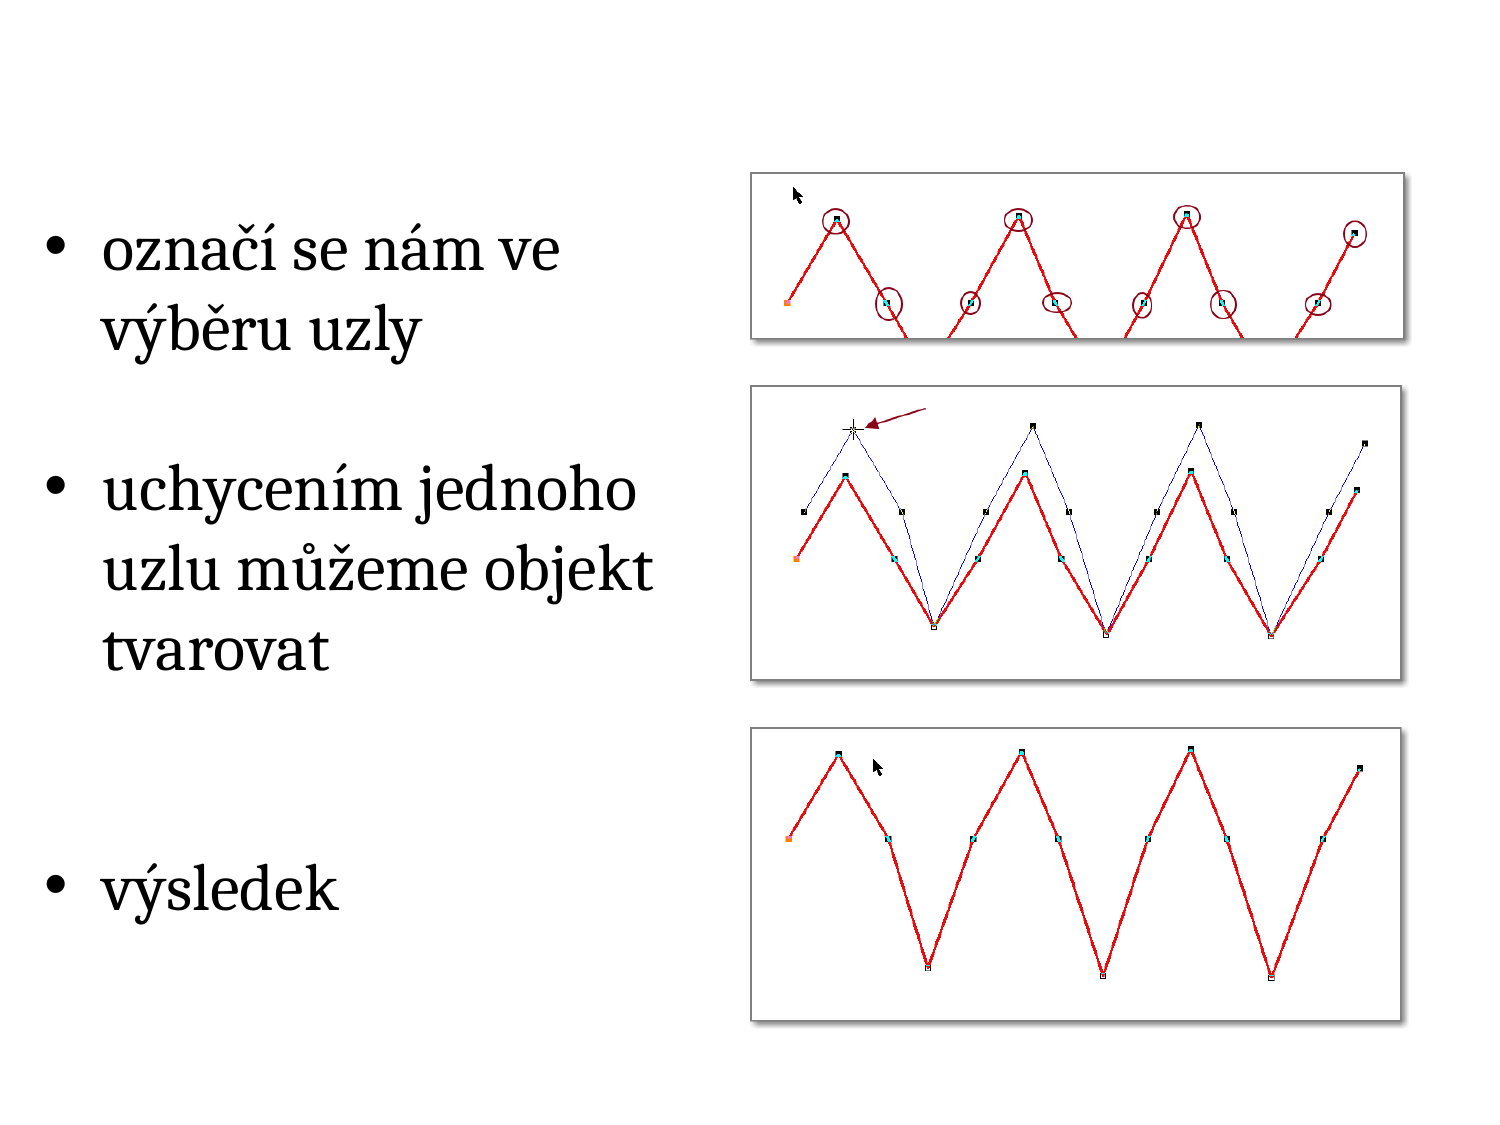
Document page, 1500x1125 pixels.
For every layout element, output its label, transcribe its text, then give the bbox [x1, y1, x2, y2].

picture [750, 727, 1409, 1029]
text_box označí se nám ve výběru uzly uchycením jednoho uzlu můžeme objekt tvarovat výsledek [0, 196, 751, 932]
picture [750, 172, 1412, 347]
picture [751, 385, 1409, 688]
